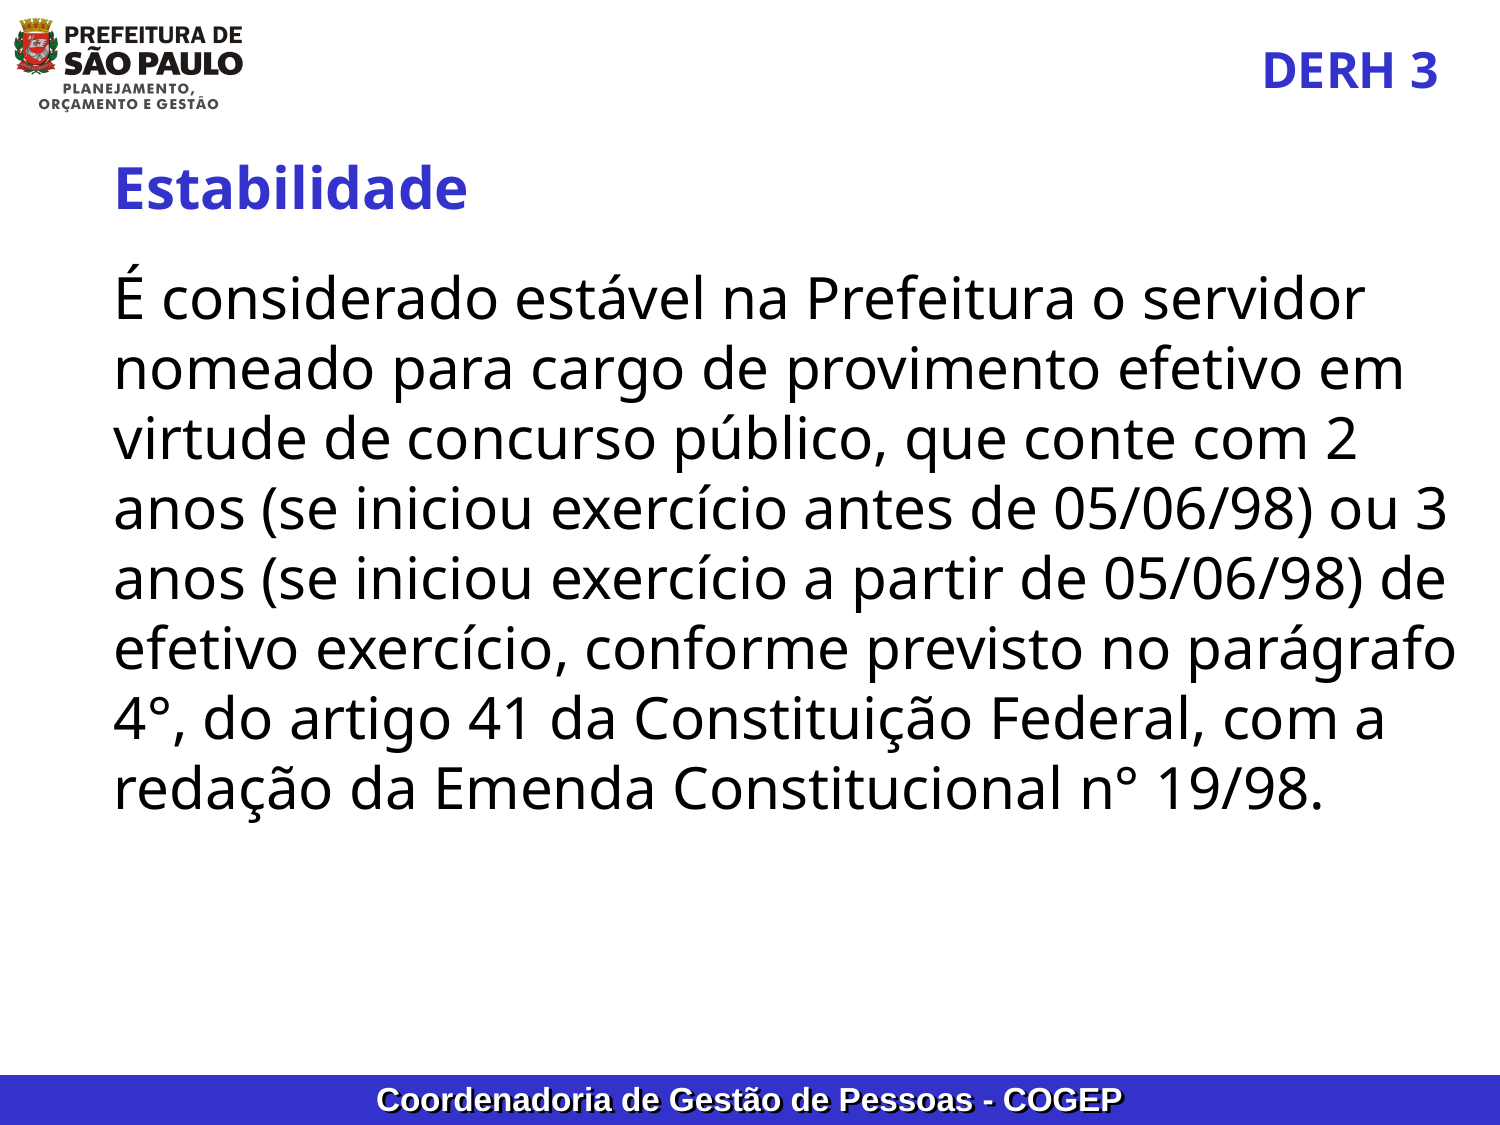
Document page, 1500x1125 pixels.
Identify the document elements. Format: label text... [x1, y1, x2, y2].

text_box DERH 3 [1246, 31, 1454, 106]
text_box Estabilidade É considerado estável na Prefeitura o servidor nomeado para cargo de provimento efetivo em virtude de concurso público, que conte com 2 anos (se iniciou exercício antes de 05/06/98) ou 3 anos (se iniciou exercício a partir de 05/06/98) de efetivo exercício, conforme previsto no parágrafo 4°, do artigo 41 da Constituição Federal, com a redação da Emenda Constitucional n° 19/98. [24, 55, 1474, 988]
